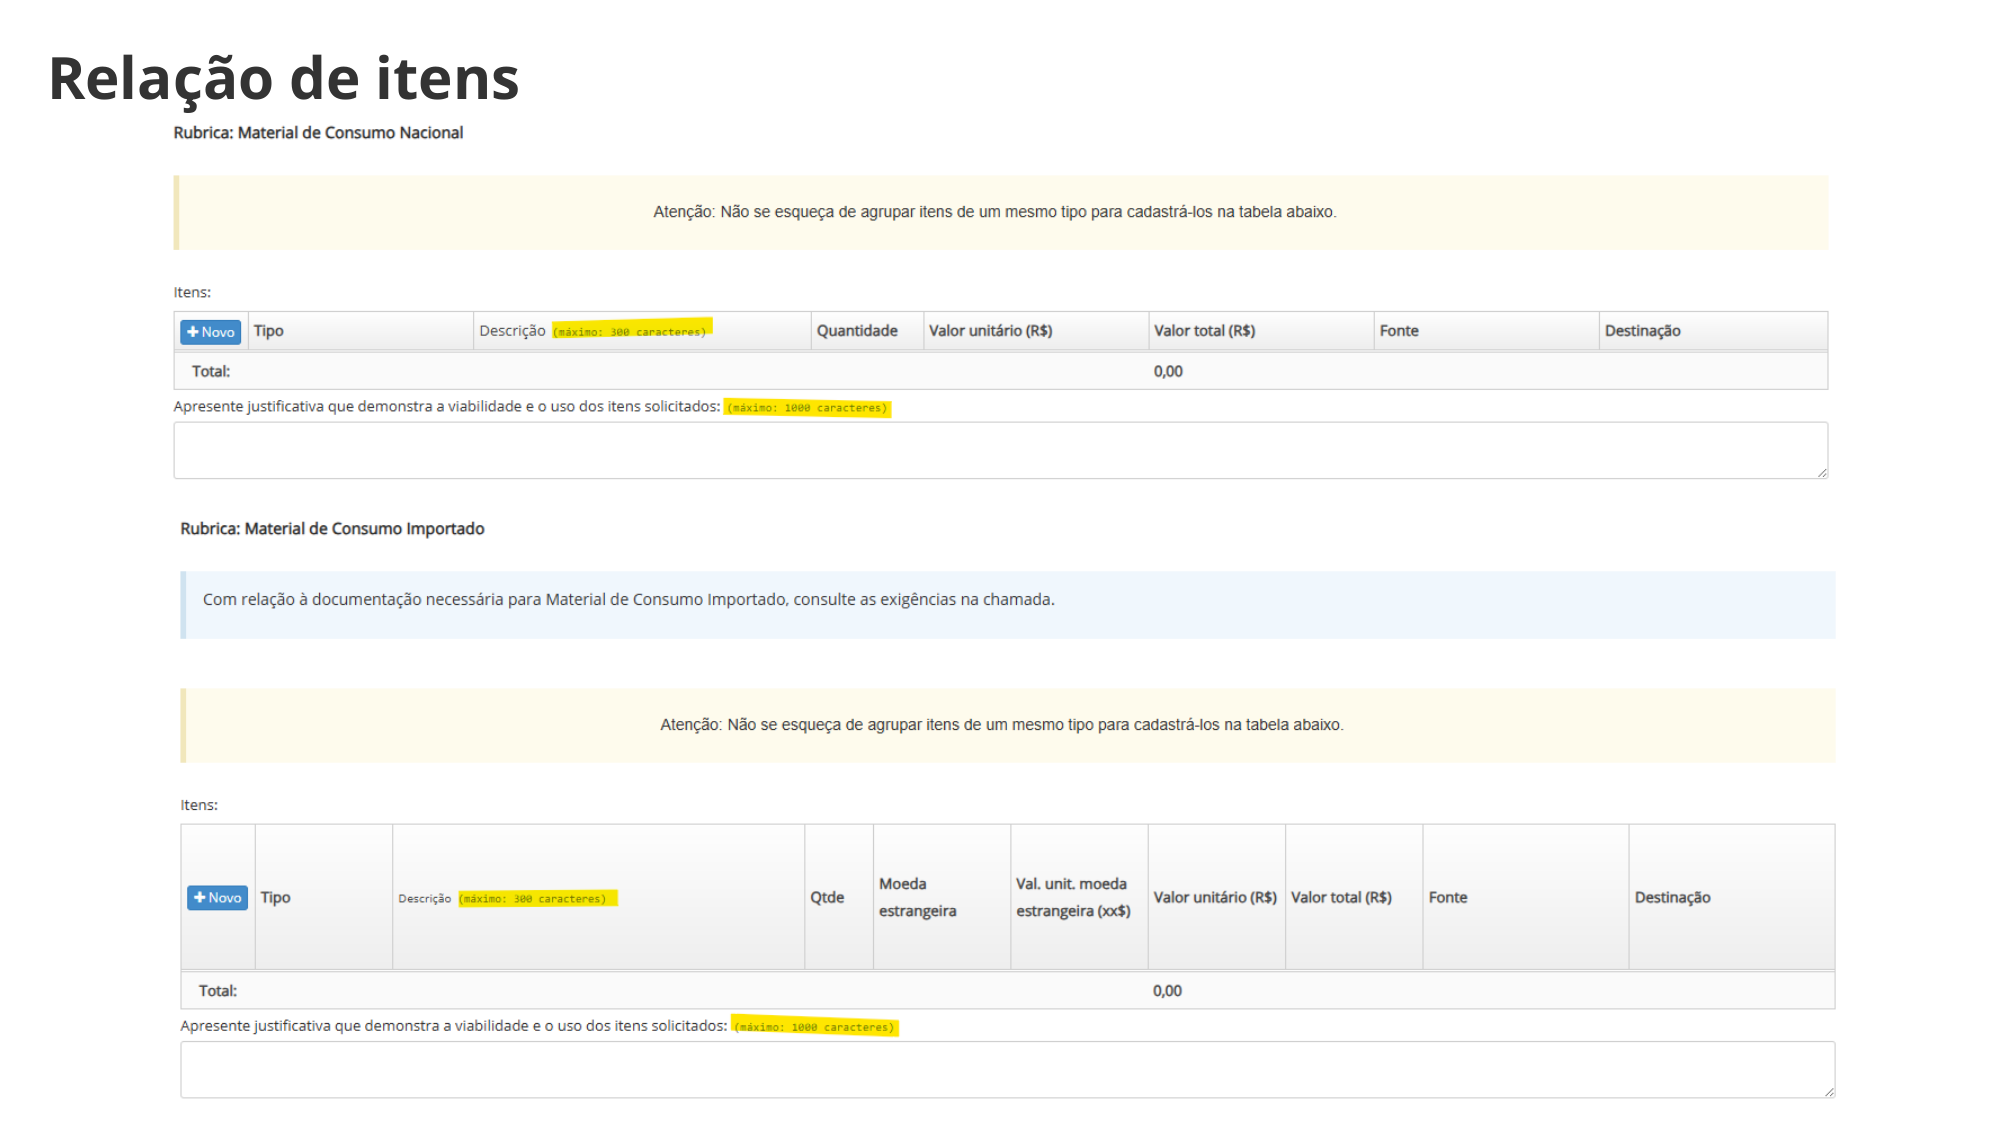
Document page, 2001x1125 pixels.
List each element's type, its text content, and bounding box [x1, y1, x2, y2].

picture [168, 119, 1832, 486]
picture [176, 515, 1838, 1112]
title Relação de itens [32, 29, 1982, 120]
